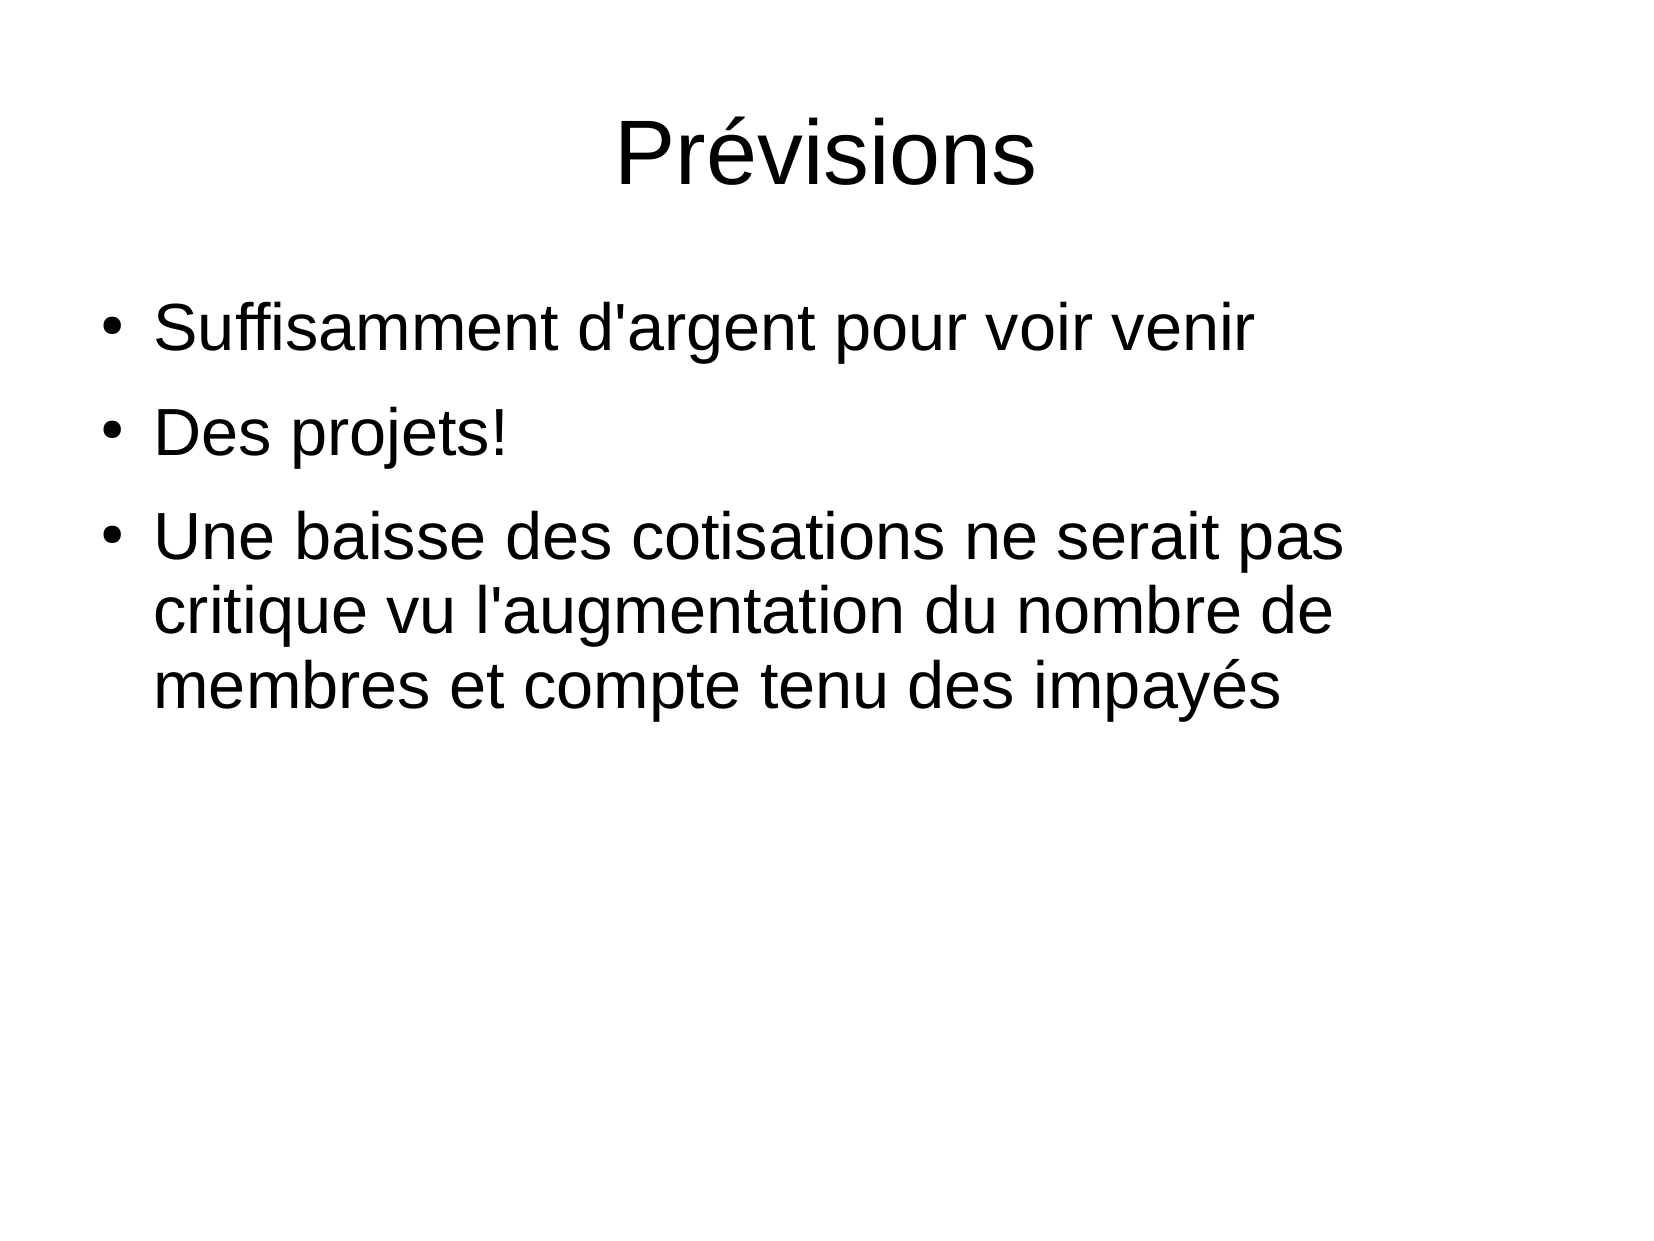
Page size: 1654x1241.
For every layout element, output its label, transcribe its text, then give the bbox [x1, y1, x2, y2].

list Suffisamment d'argent pour voir venir Des projets! Une baisse des cotisations ne serait pas critique vu l'augmentation du nombre de membres et compte tenu des impayés [82, 290, 1571, 1010]
title Prévisions [82, 49, 1571, 257]
